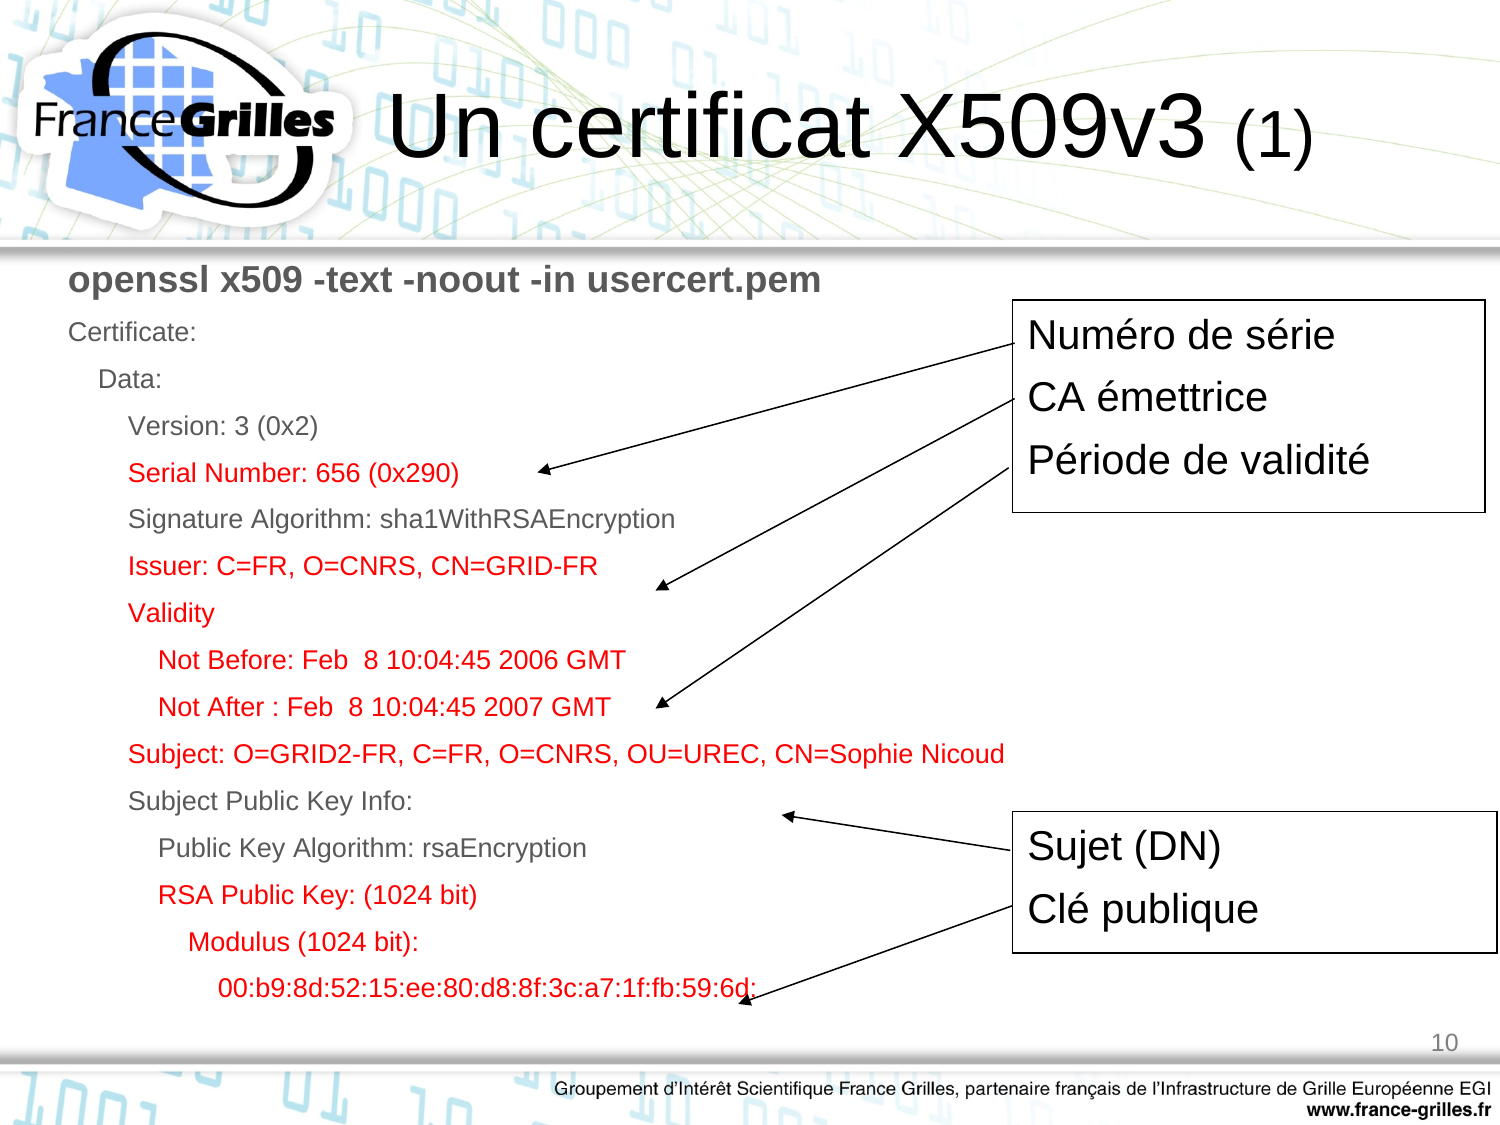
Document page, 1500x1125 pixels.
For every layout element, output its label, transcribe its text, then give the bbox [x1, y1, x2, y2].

text_box Numéro de série CA émettrice Période de validité [1012, 299, 1486, 513]
title Un certificat X509v3 (1) [372, 7, 1459, 244]
picture [0, 0, 1500, 1125]
list openssl x509 -text -noout -in usercert.pem Certificate: Data: Version: 3 (0x2) Serial Number: 656 (0x290) Signature Algorithm: sha1WithRSAEncryption Issuer: C=FR, O=CNRS, CN=GRID-FR Validity Not Before: Feb 8 10:04:45 2006 GMT Not After : Feb 8 10:04:45 2007 GMT Subject: O=GRID2-FR, C=FR, O=CNRS, OU=UREC, CN=Sophie Nicoud Subject Public Key Info: Public Key Algorithm: rsaEncryption RSA Public Key: (1024 bit) Modulus (1024 bit): 00:b9:8d:52:15:ee:80:d8:8f:3c:a7:1f:fb:59:6d: [53, 250, 1459, 1067]
text_box Sujet (DN) Clé publique [1012, 811, 1497, 954]
